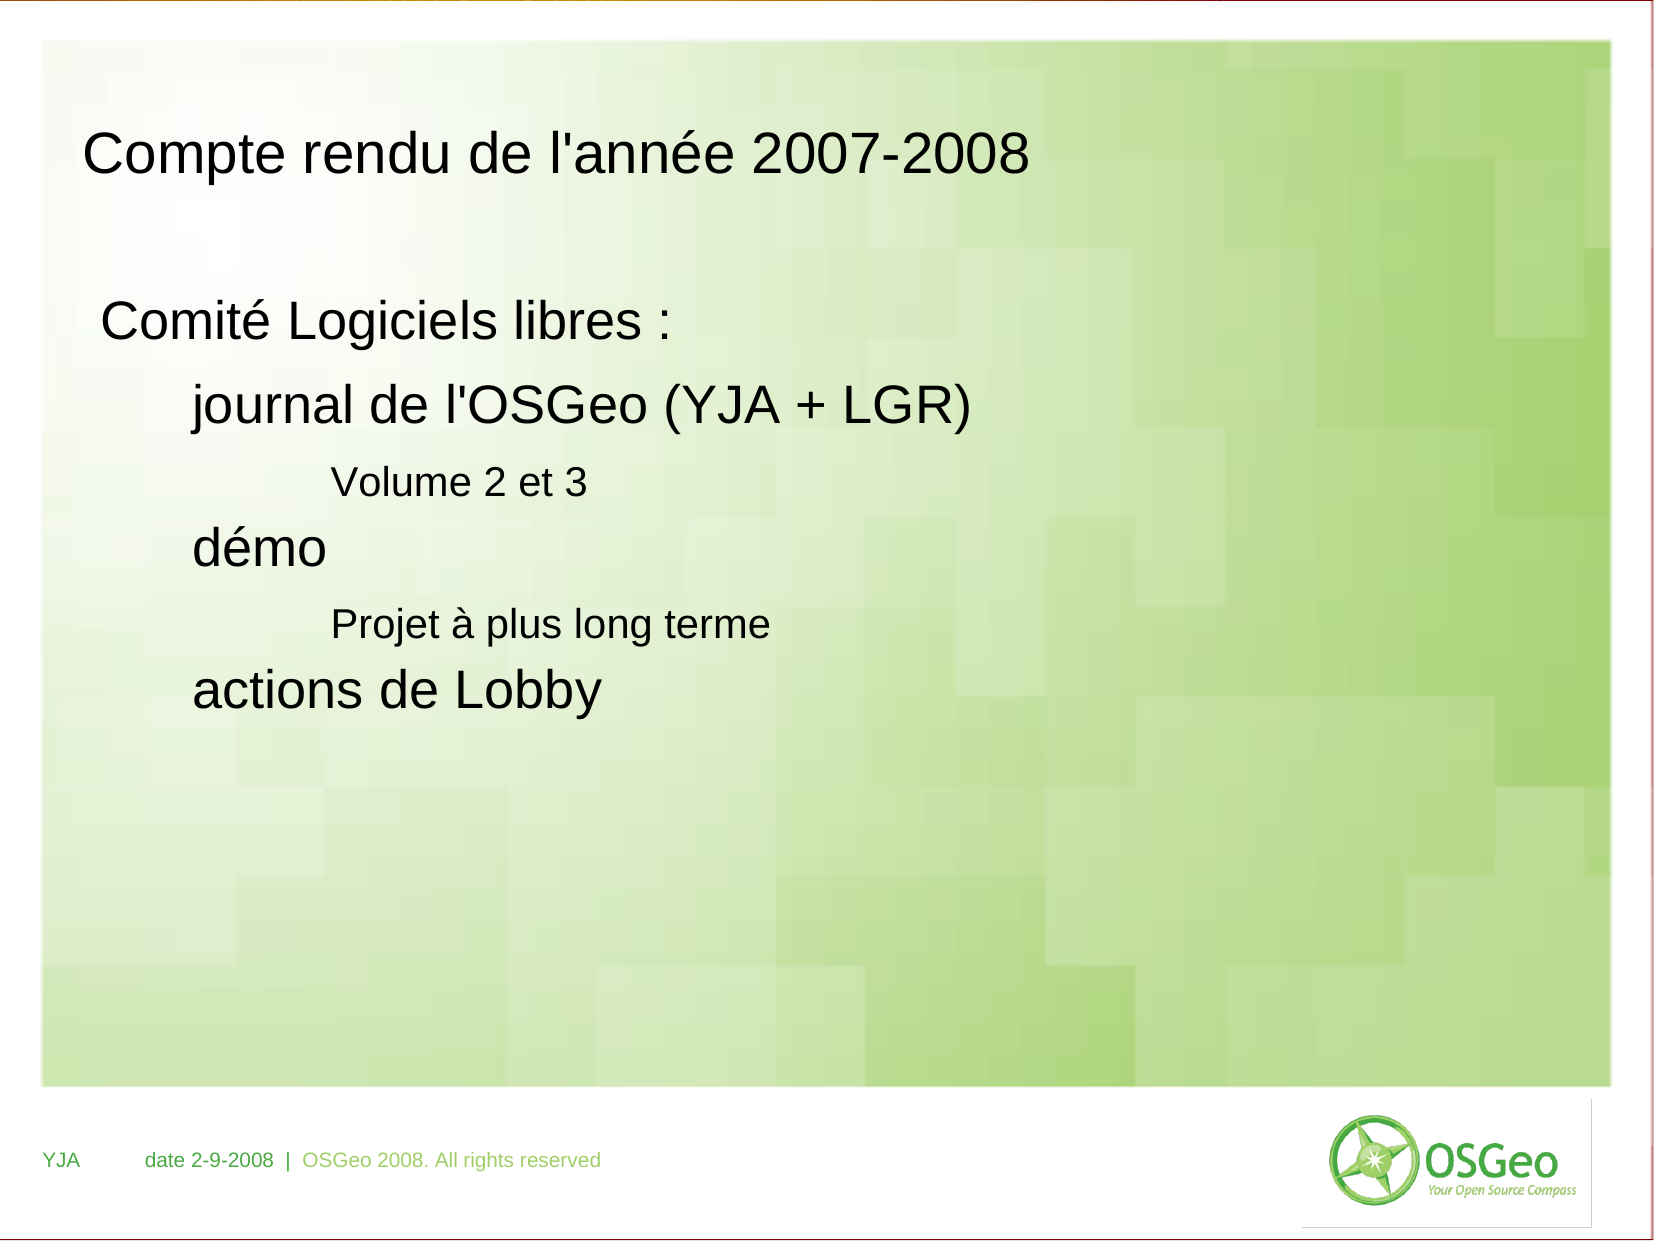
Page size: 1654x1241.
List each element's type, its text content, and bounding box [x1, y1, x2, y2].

picture [0, 1, 1654, 1239]
list Comité Logiciels libres : journal de l'OSGeo (YJA + LGR) Volume 2 et 3 démo Projet à plus long terme actions de Lobby [82, 290, 1571, 1109]
title Compte rendu de l'année 2007-2008 [82, 49, 1571, 257]
